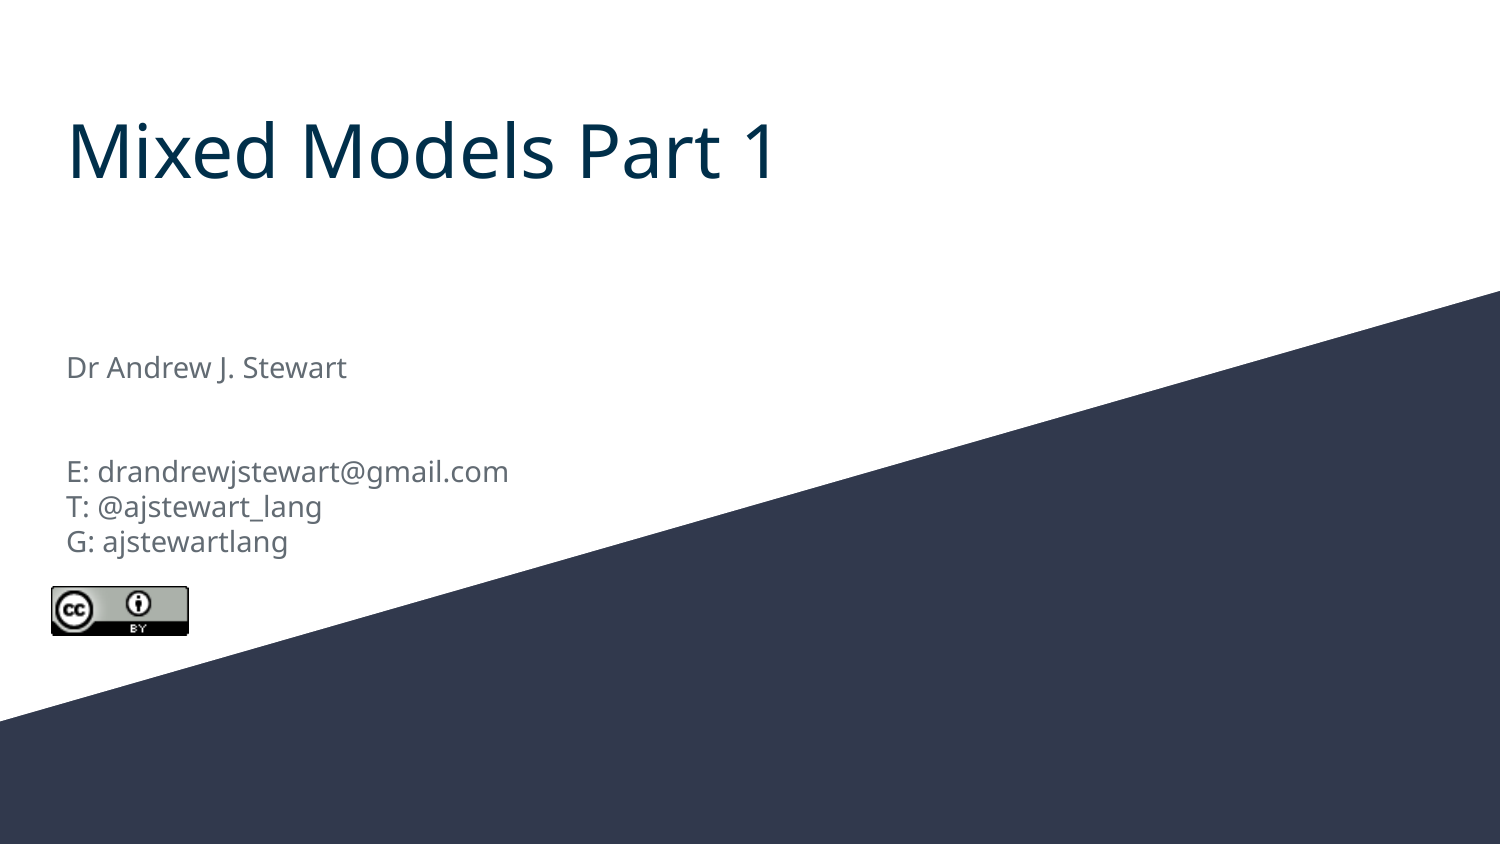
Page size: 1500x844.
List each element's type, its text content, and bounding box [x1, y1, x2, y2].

picture [51, 586, 189, 636]
subtitle Dr Andrew J. Stewart E: drandrewjstewart@gmail.com T: @ajstewart_lang G: ajstewartlang [51, 298, 748, 421]
title Mixed Models Part 1 [51, 88, 1449, 299]
